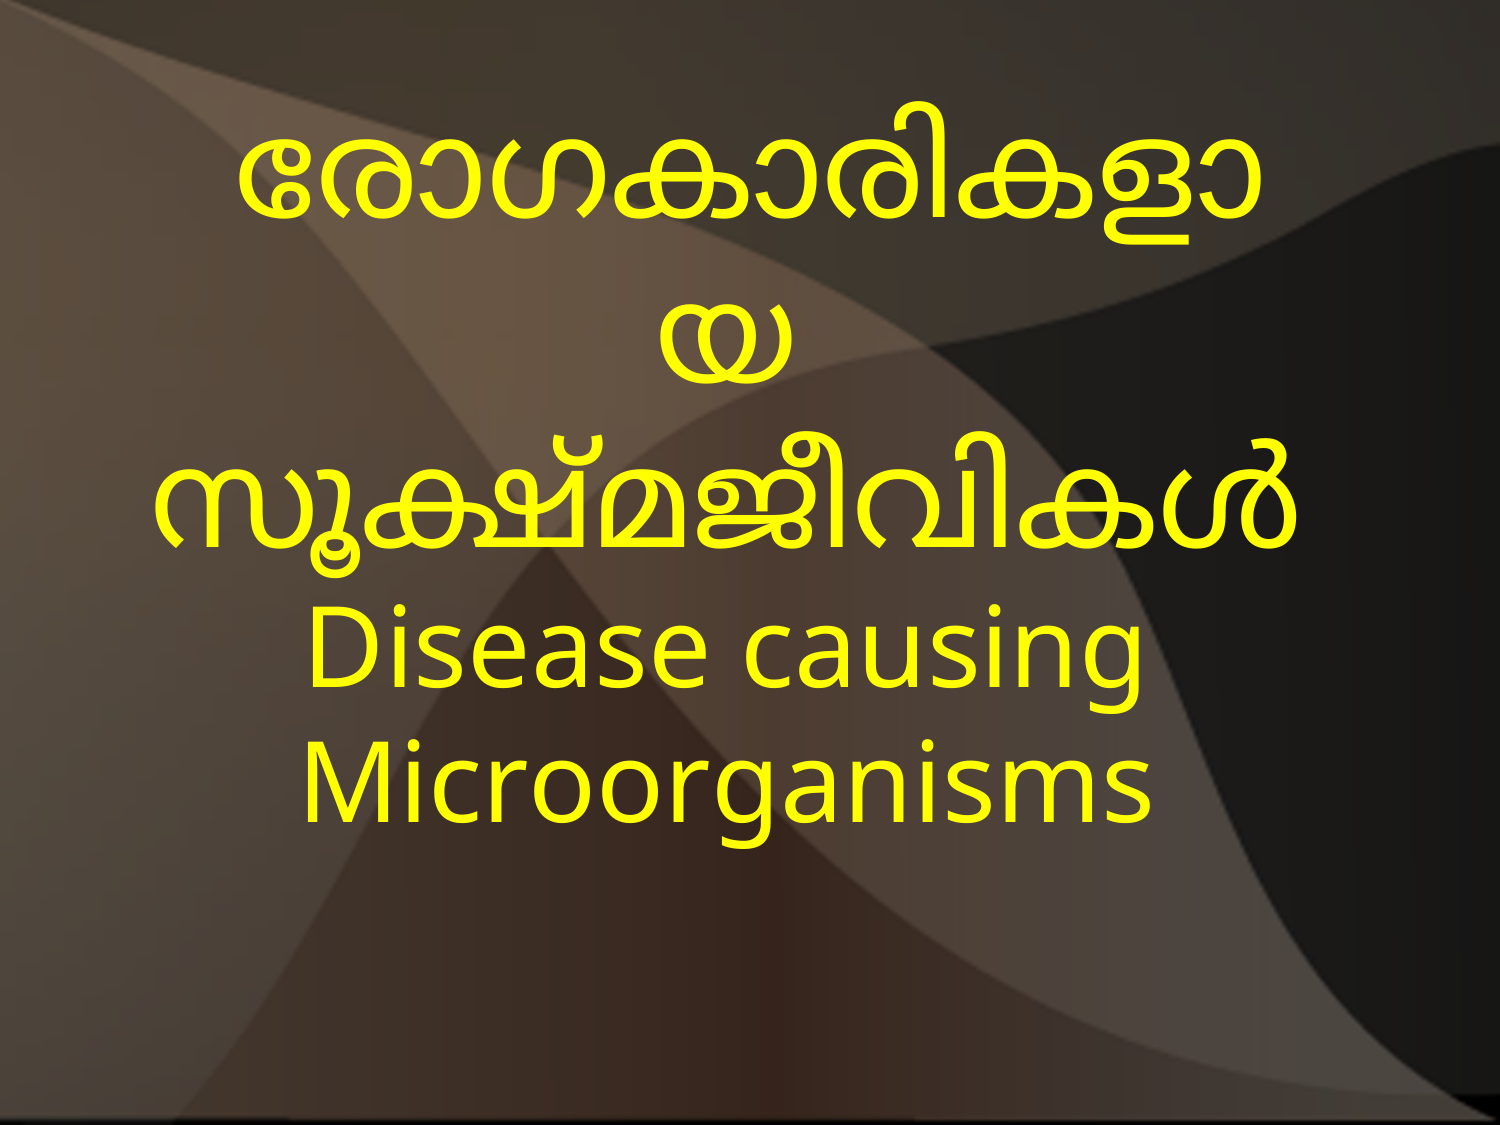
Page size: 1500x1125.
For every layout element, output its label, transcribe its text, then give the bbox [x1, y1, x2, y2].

picture [0, 0, 1500, 1125]
title രോഗകാരികളായ സൂക്ഷ്മജീവികള്‍ Disease causing Microorganisms [106, 237, 1347, 853]
